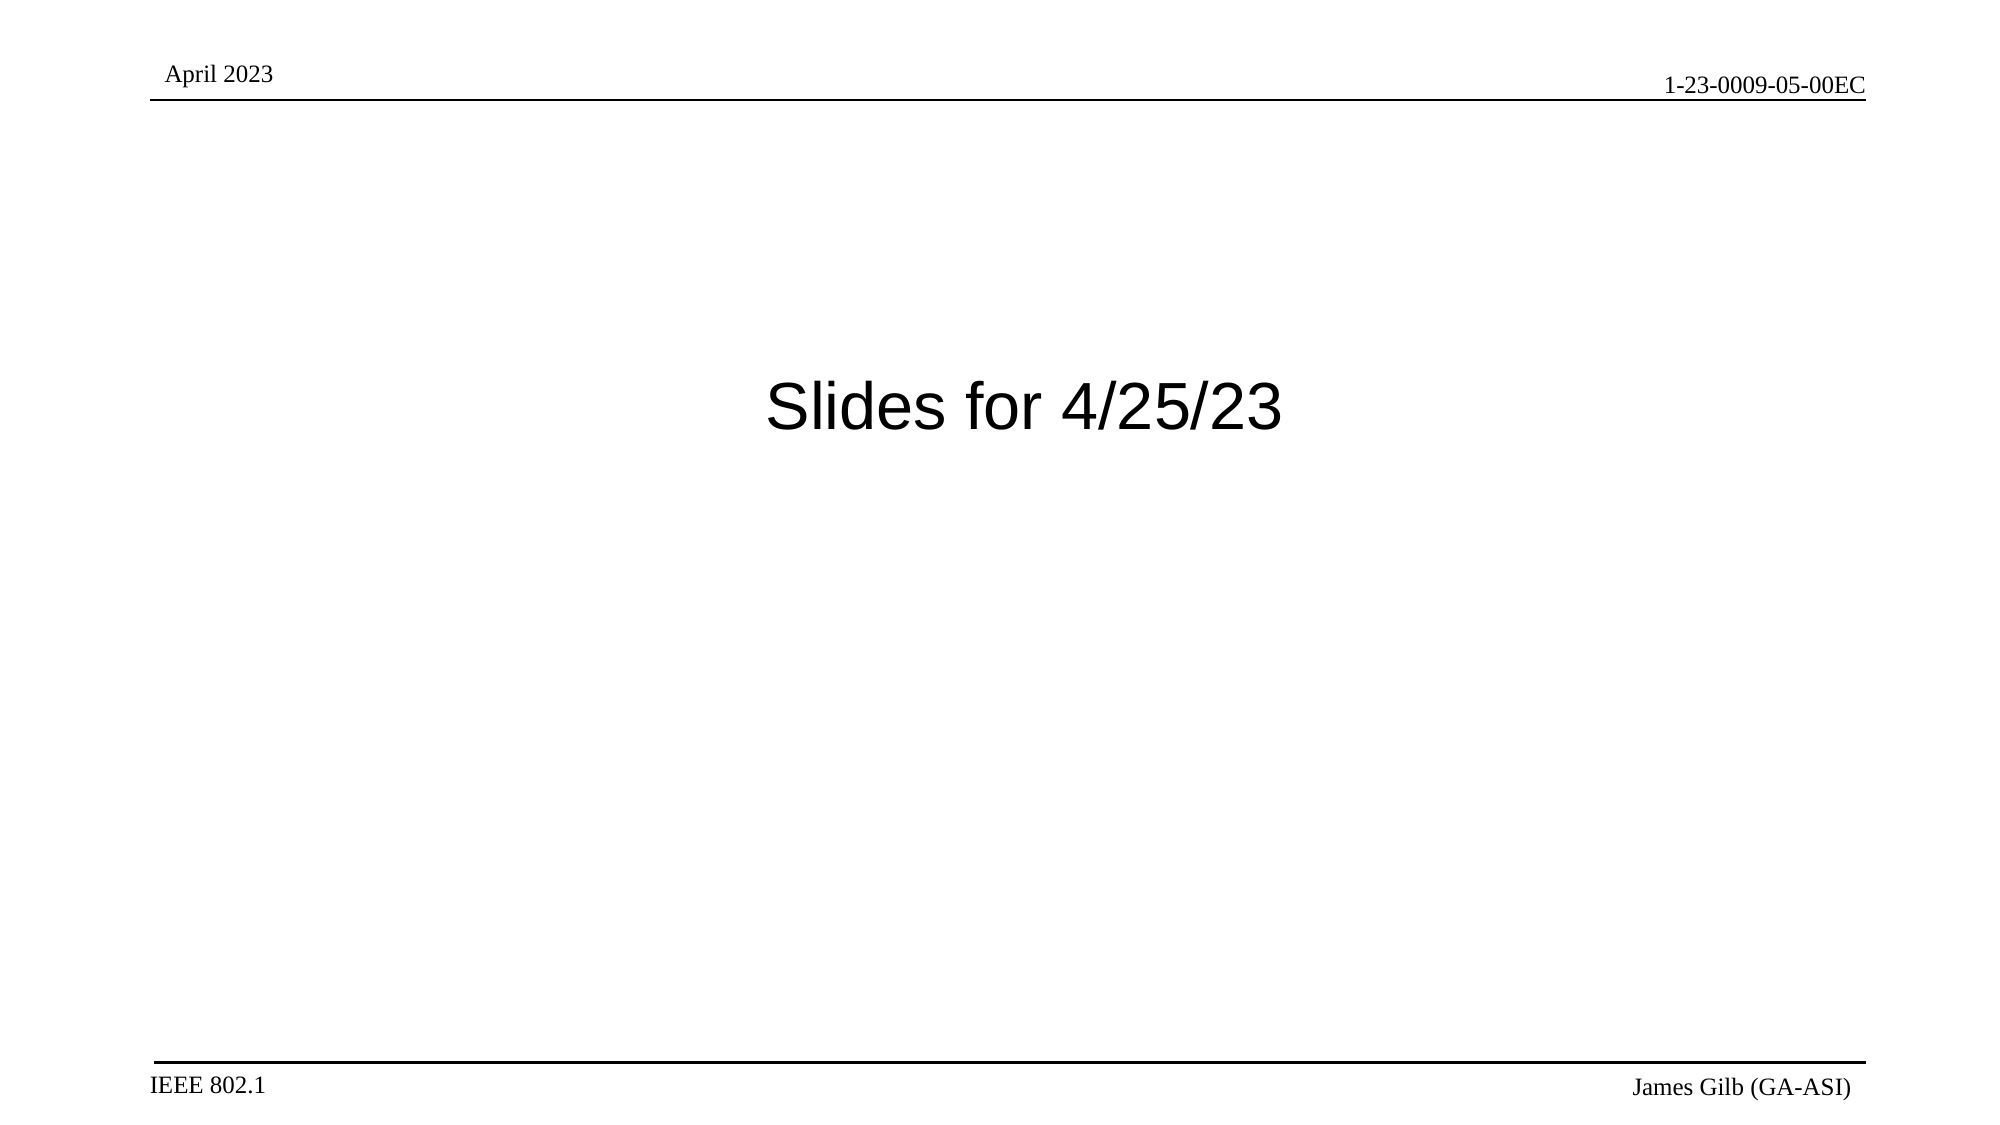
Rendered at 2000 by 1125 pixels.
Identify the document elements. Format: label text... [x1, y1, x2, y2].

subtitle Slides for 4/25/23 [149, 112, 1900, 693]
